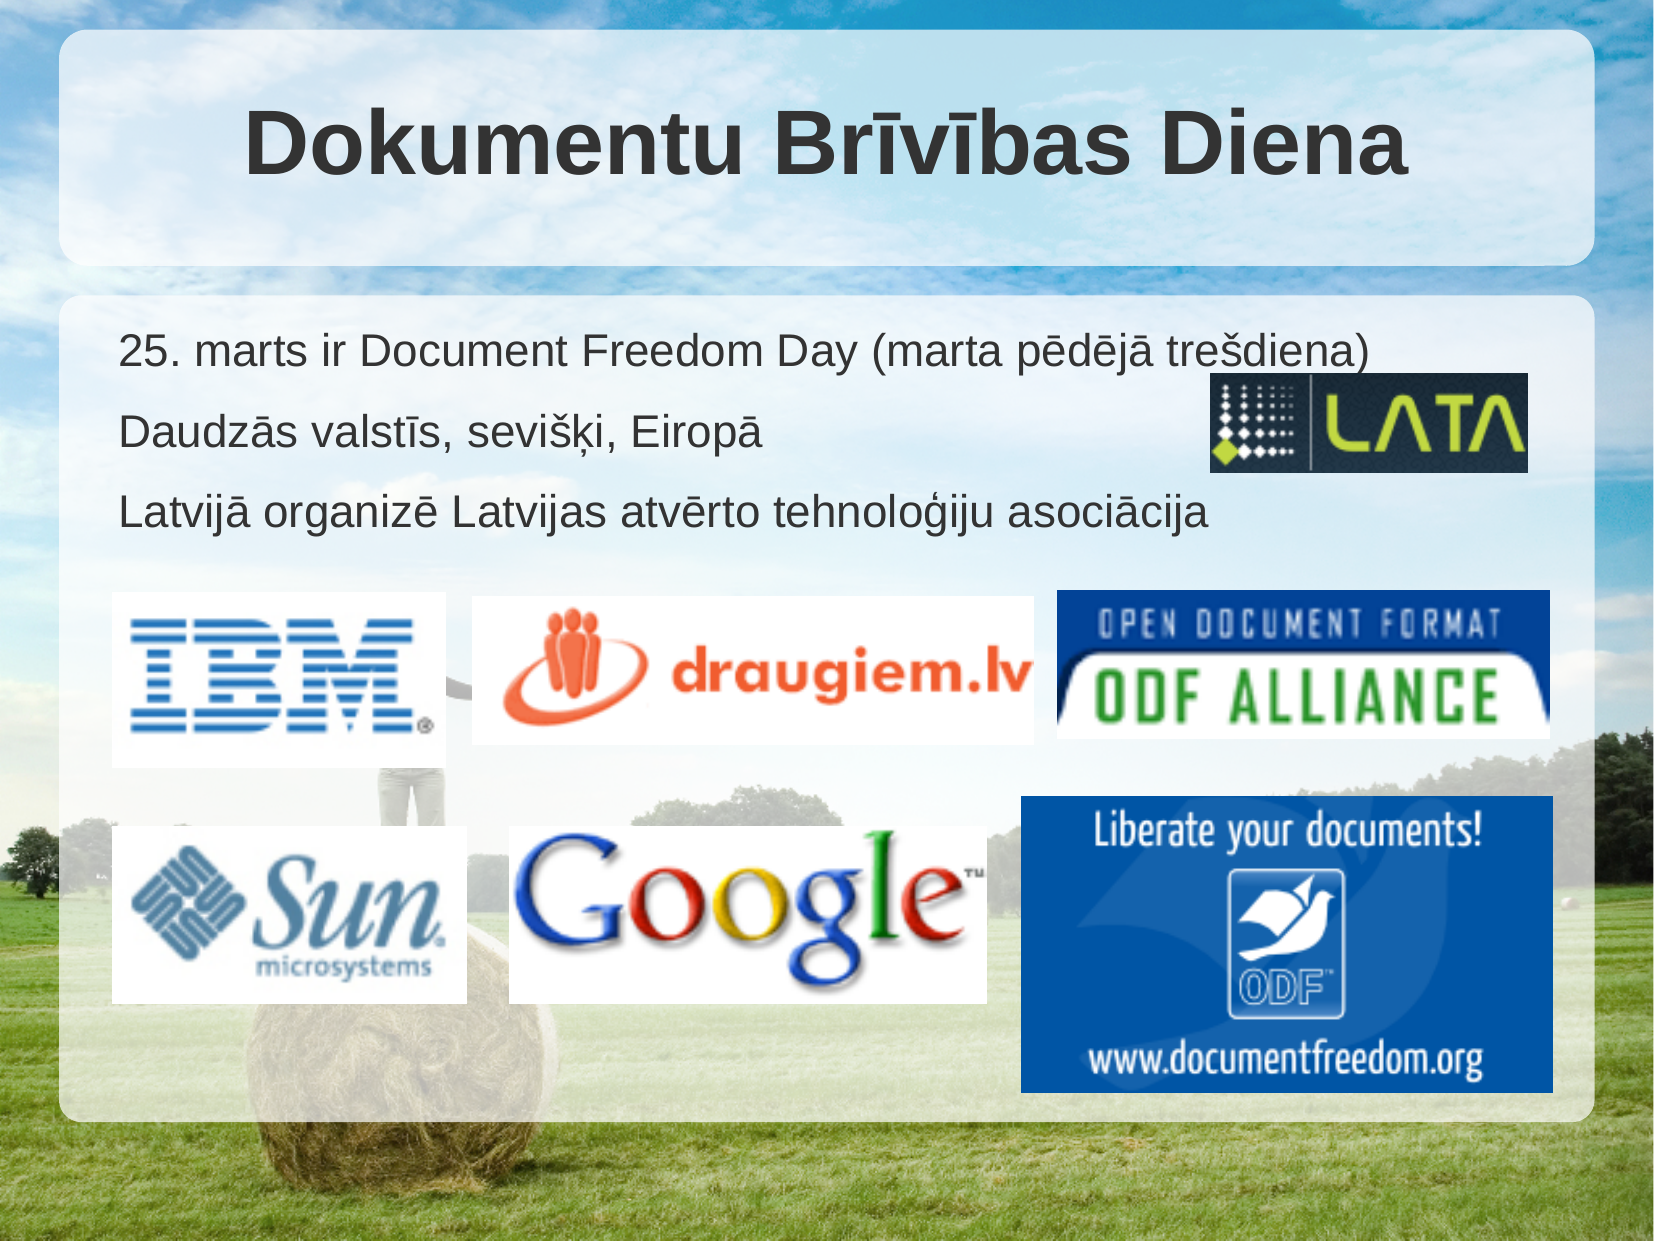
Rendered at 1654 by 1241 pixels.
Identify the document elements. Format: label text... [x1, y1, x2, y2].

list 25. marts ir Document Freedom Day (marta pēdējā trešdiena) Daudzās valstīs, sevišķi, Eiropā Latvijā organizē Latvijas atvērto tehnoloģiju asociācija [118, 324, 1571, 1109]
picture [0, 0, 1654, 1241]
title Dokumentu Brīvības Diena [118, 49, 1536, 237]
